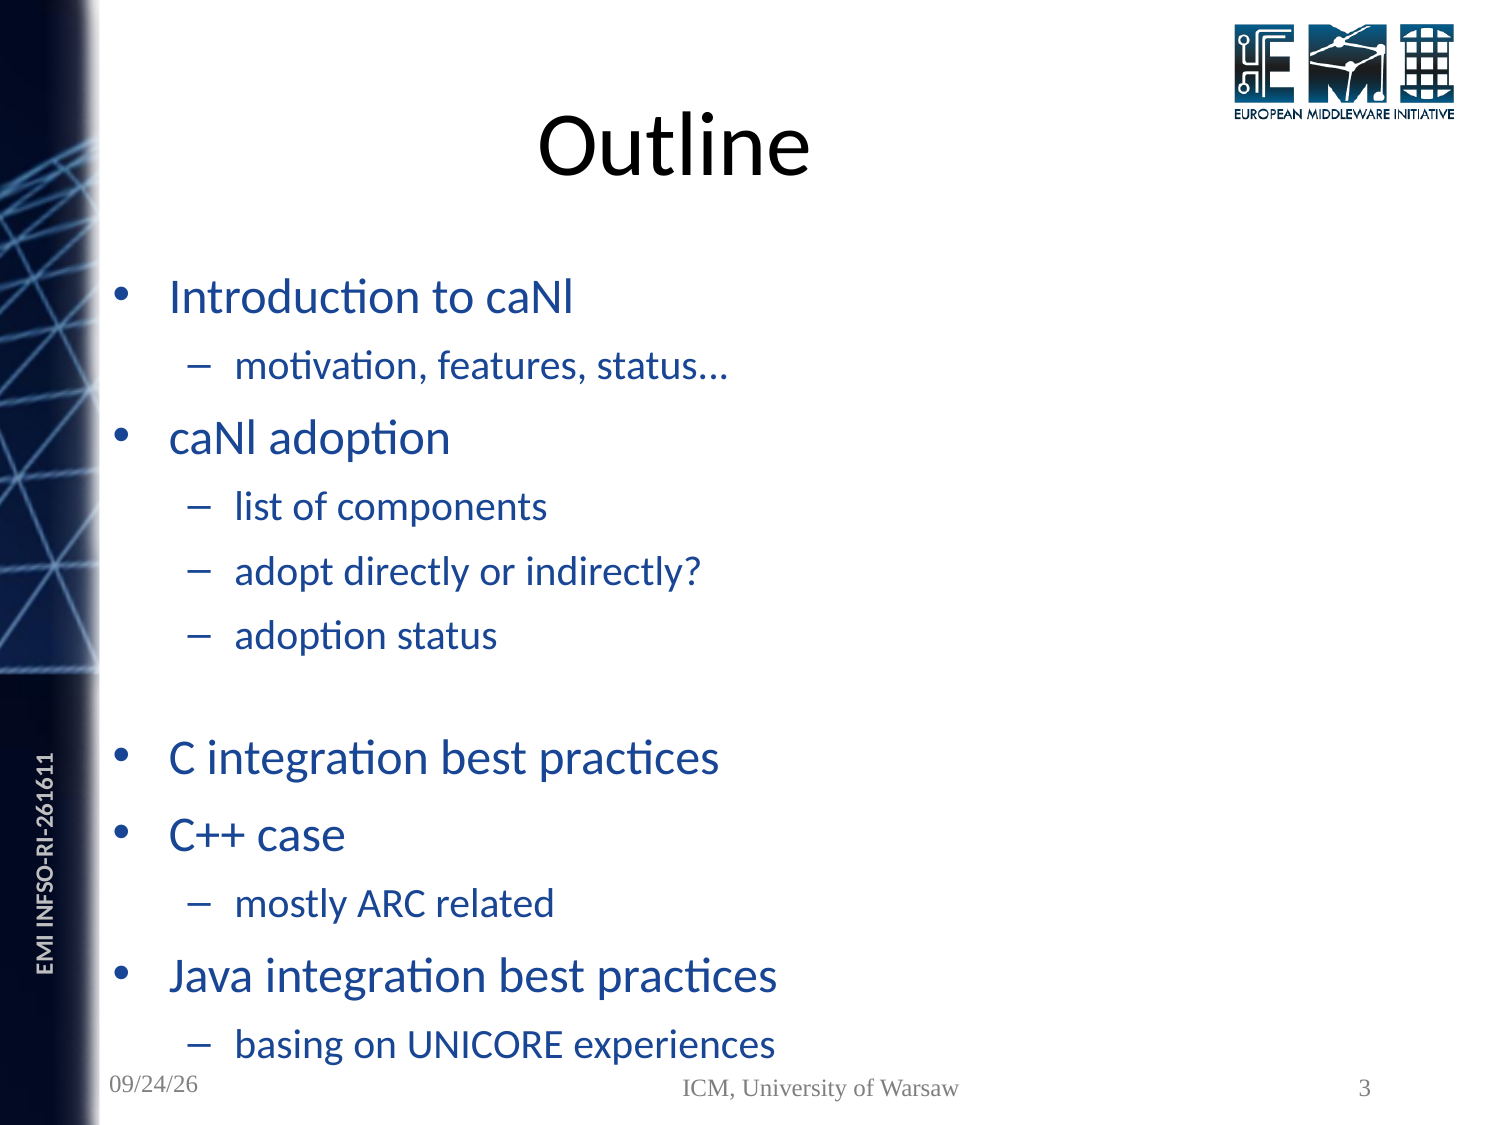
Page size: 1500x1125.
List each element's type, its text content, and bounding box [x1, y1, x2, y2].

picture [0, 0, 111, 1125]
list Introduction to caNl motivation, features, status... caNl adoption list of components adopt directly or indirectly? adoption status C integration best practices C++ case mostly ARC related Java integration best practices basing on UNICORE experiences [112, 263, 1425, 1067]
picture [1185, 8, 1500, 140]
title Outline [112, 44, 1238, 233]
